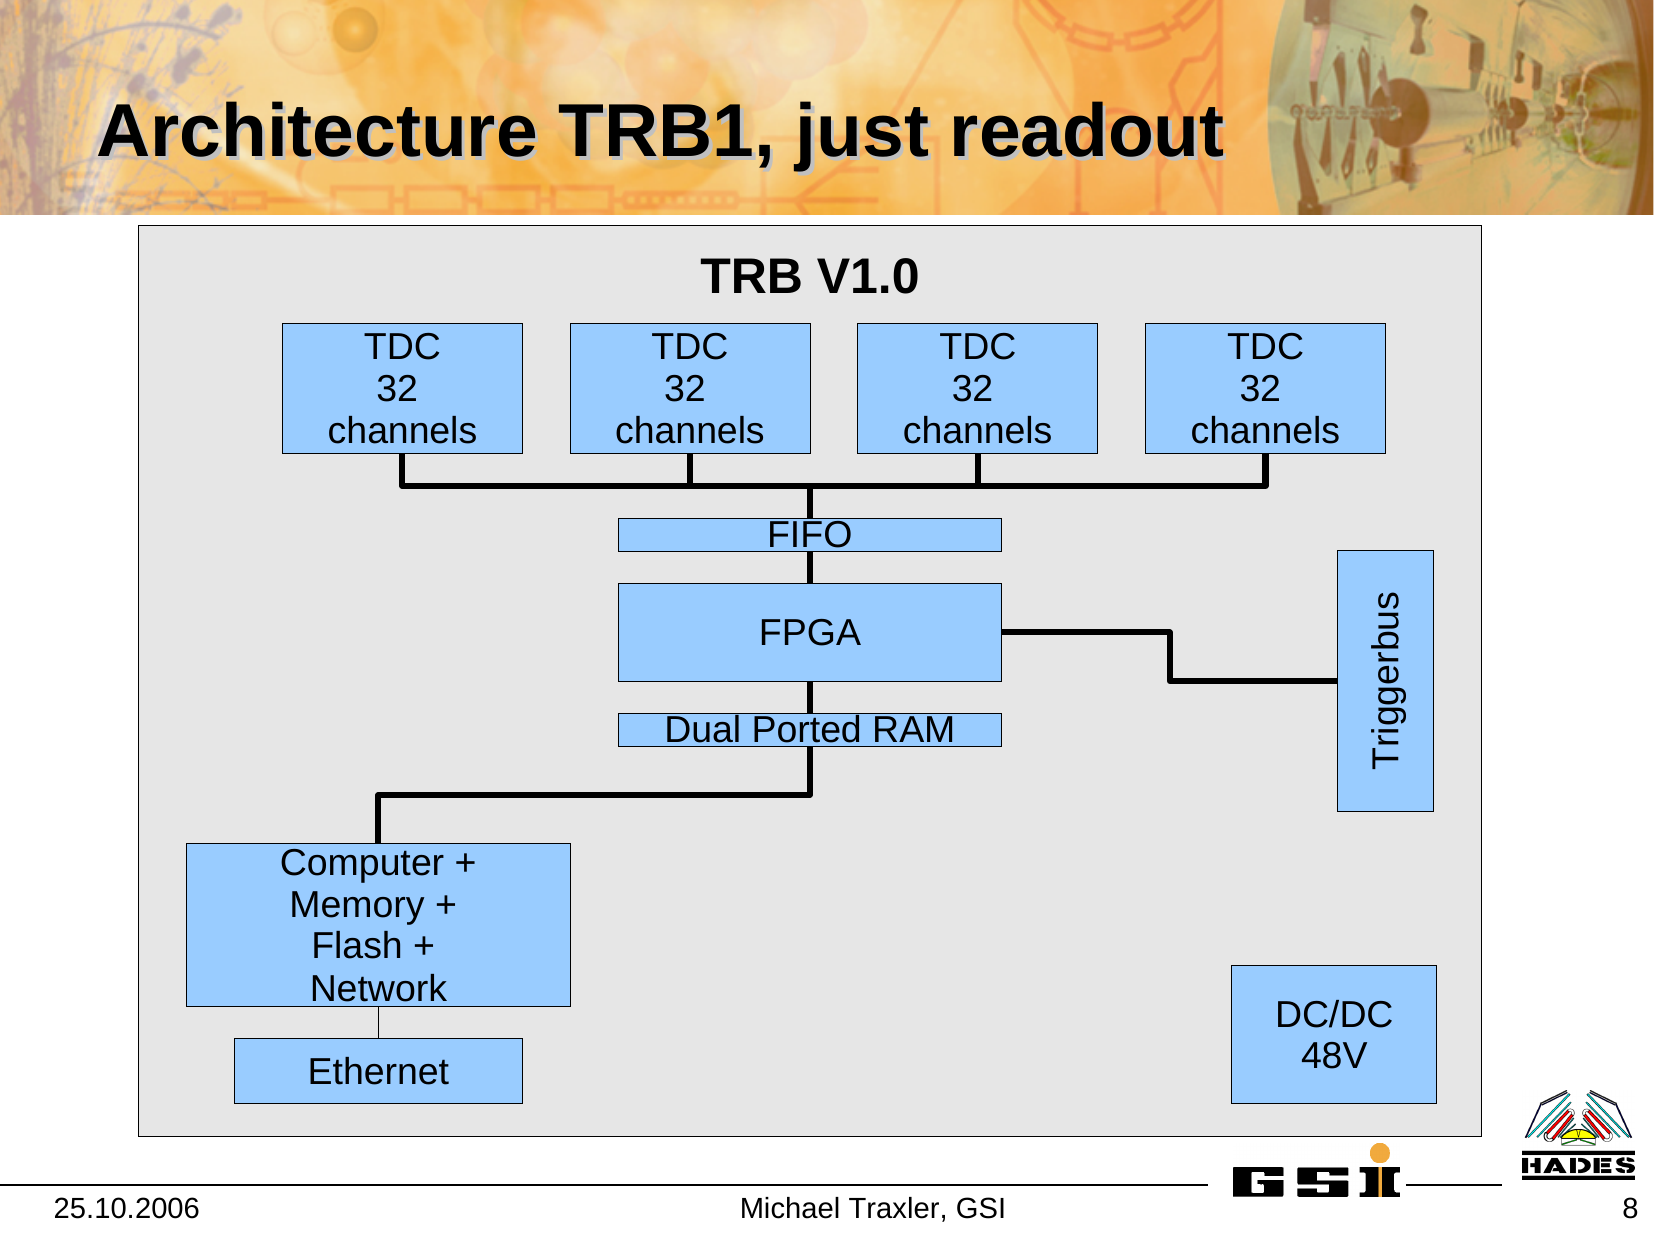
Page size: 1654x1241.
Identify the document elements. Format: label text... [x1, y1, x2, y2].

text_box TDC 32 channels [282, 323, 523, 454]
title Architecture TRB1, just readout [96, 27, 1502, 235]
picture [0, 0, 1654, 215]
text_box TDC 32 channels [1145, 323, 1386, 454]
text_box Dual Ported RAM [618, 713, 1002, 747]
text_box TDC 32 channels [857, 323, 1098, 454]
text_box DC/DC 48V [1231, 965, 1437, 1104]
text_box [138, 225, 1482, 1137]
text_box TRB V1.0 [618, 240, 1002, 312]
text_box FPGA [618, 583, 1002, 682]
text_box TDC 32 channels [570, 323, 811, 454]
text_box Triggerbus [1337, 550, 1434, 812]
picture [1522, 1090, 1635, 1180]
text_box FIFO [618, 518, 1002, 552]
text_box Computer + Memory + Flash + Network [186, 843, 571, 1007]
text_box Ethernet [234, 1038, 523, 1104]
picture [1233, 1143, 1400, 1197]
